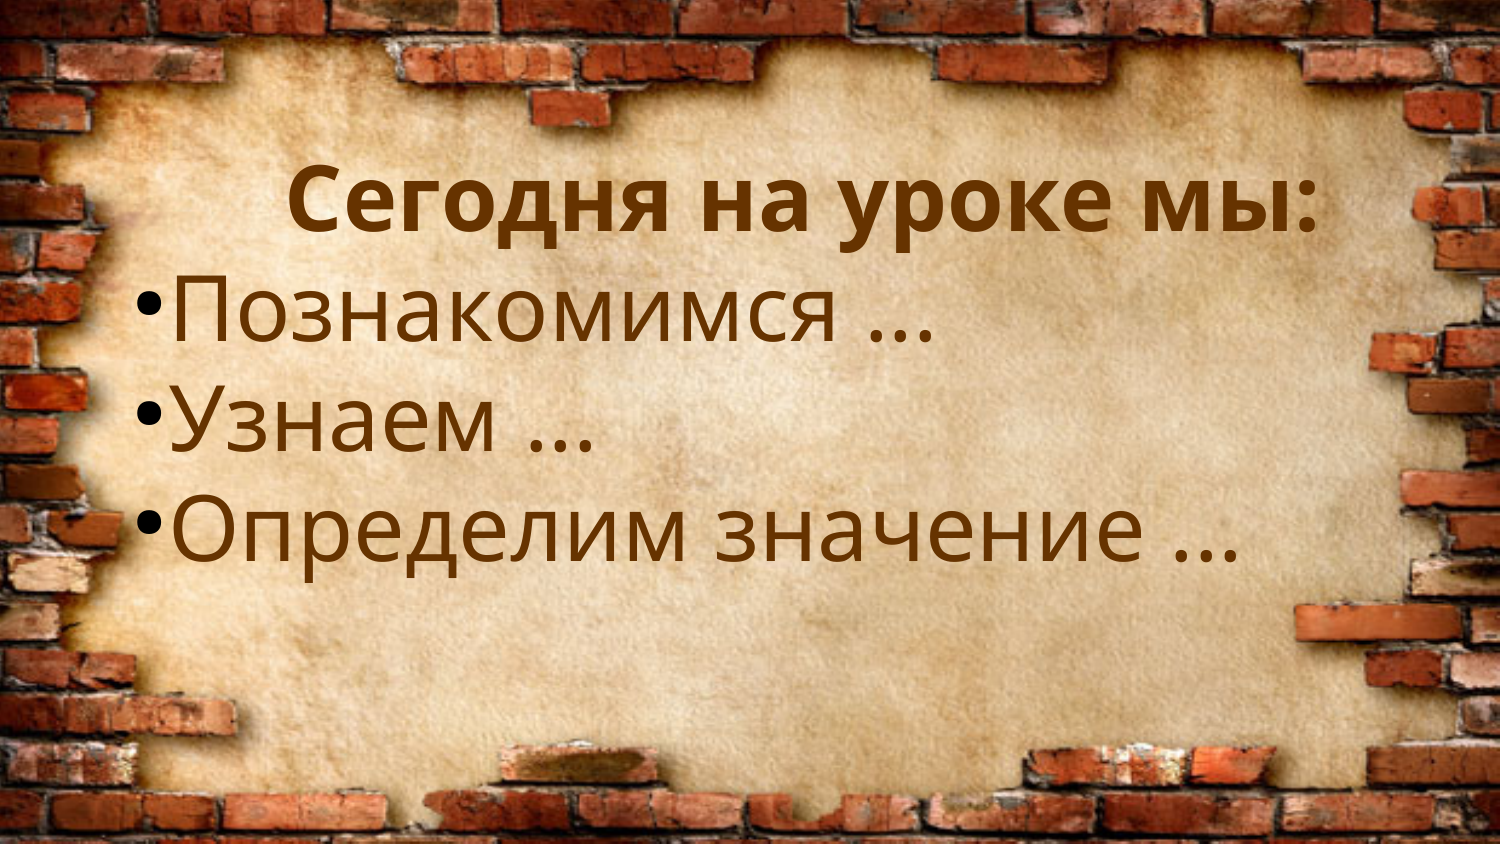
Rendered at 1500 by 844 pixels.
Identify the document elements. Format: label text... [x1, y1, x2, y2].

text_box Сегодня на уроке мы: Познакомимся ... Узнаем ... Определим значение ... [118, 132, 1489, 647]
picture [0, 0, 1500, 844]
